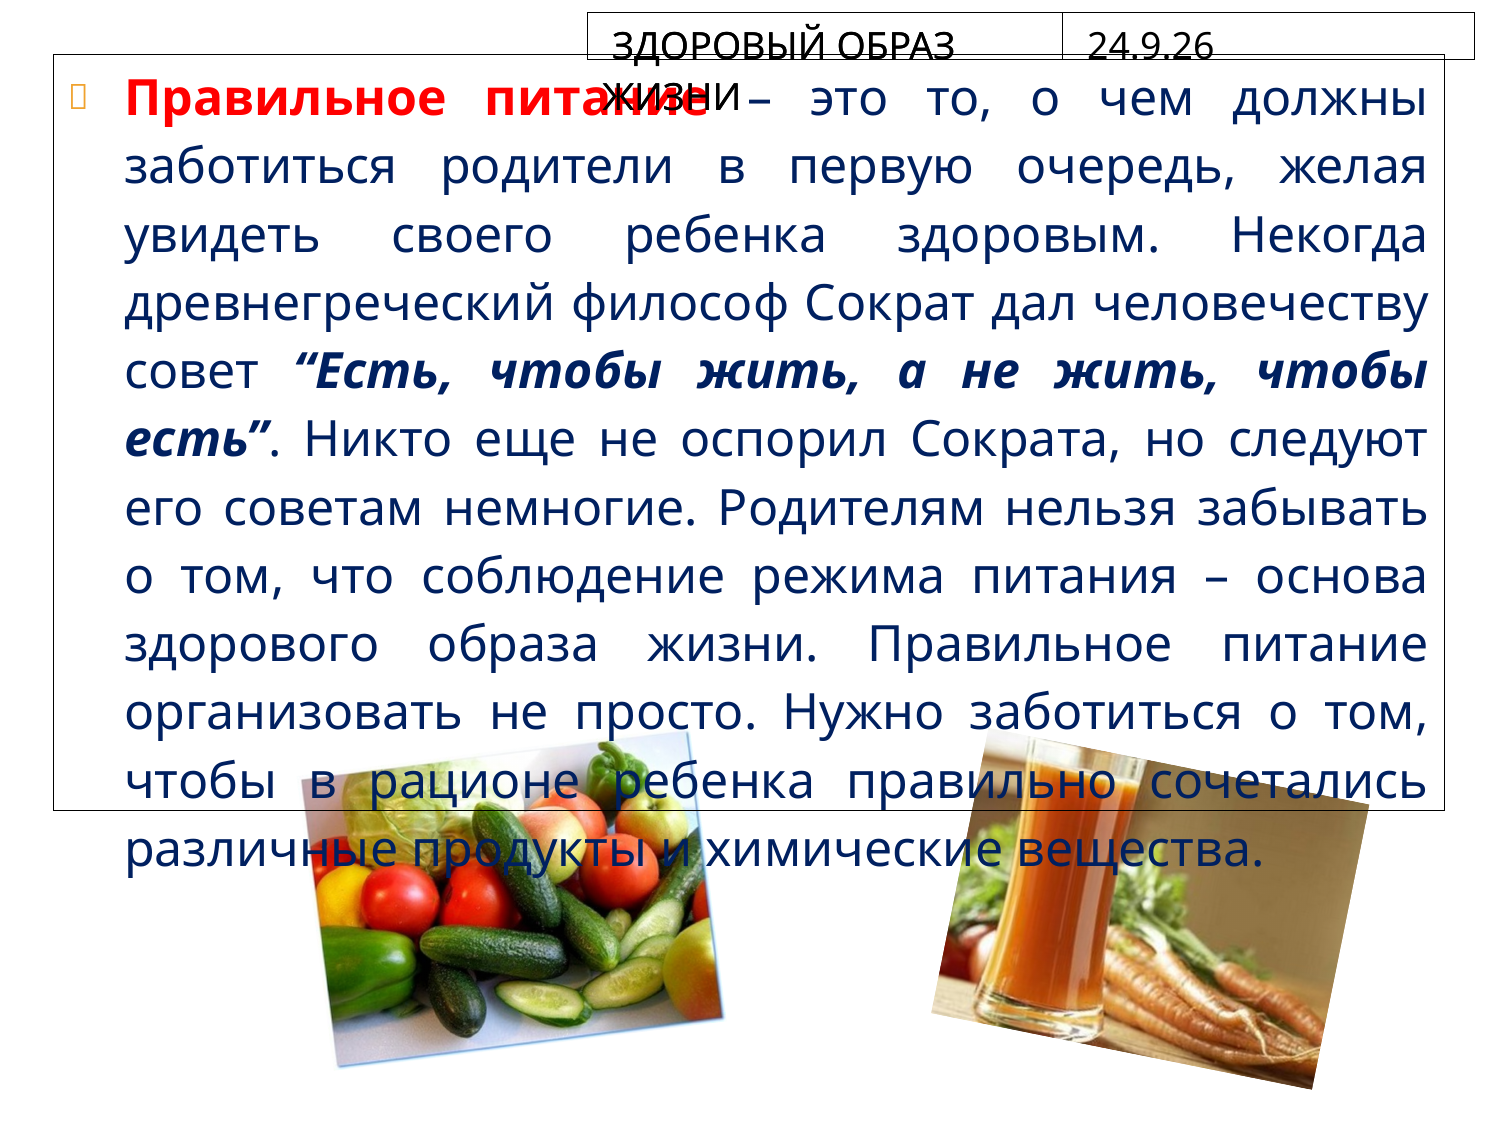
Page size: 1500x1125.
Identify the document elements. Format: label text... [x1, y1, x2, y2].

picture [930, 811, 1369, 1091]
list Правильное питание – это то, о чем должны заботиться родители в первую очередь, желая увидеть своего ребенка здоровым. Некогда древнегреческий философ Сократ дал человечеству совет “Есть, чтобы жить, а не жить, чтобы есть”. Никто еще не оспорил Сократа, но следуют его советам немногие. Родителям нельзя забывать о том, что соблюдение режима питания – основа здорового образа жизни. Правильное питание организовать не просто. Нужно заботиться о том, чтобы в рационе ребенка правильно сочетались различные продукты и химические вещества. [53, 54, 1445, 811]
footer ЗДОРОВЫЙ ОБРАЗ ЖИЗНИ [587, 12, 1063, 60]
picture [300, 811, 727, 1071]
